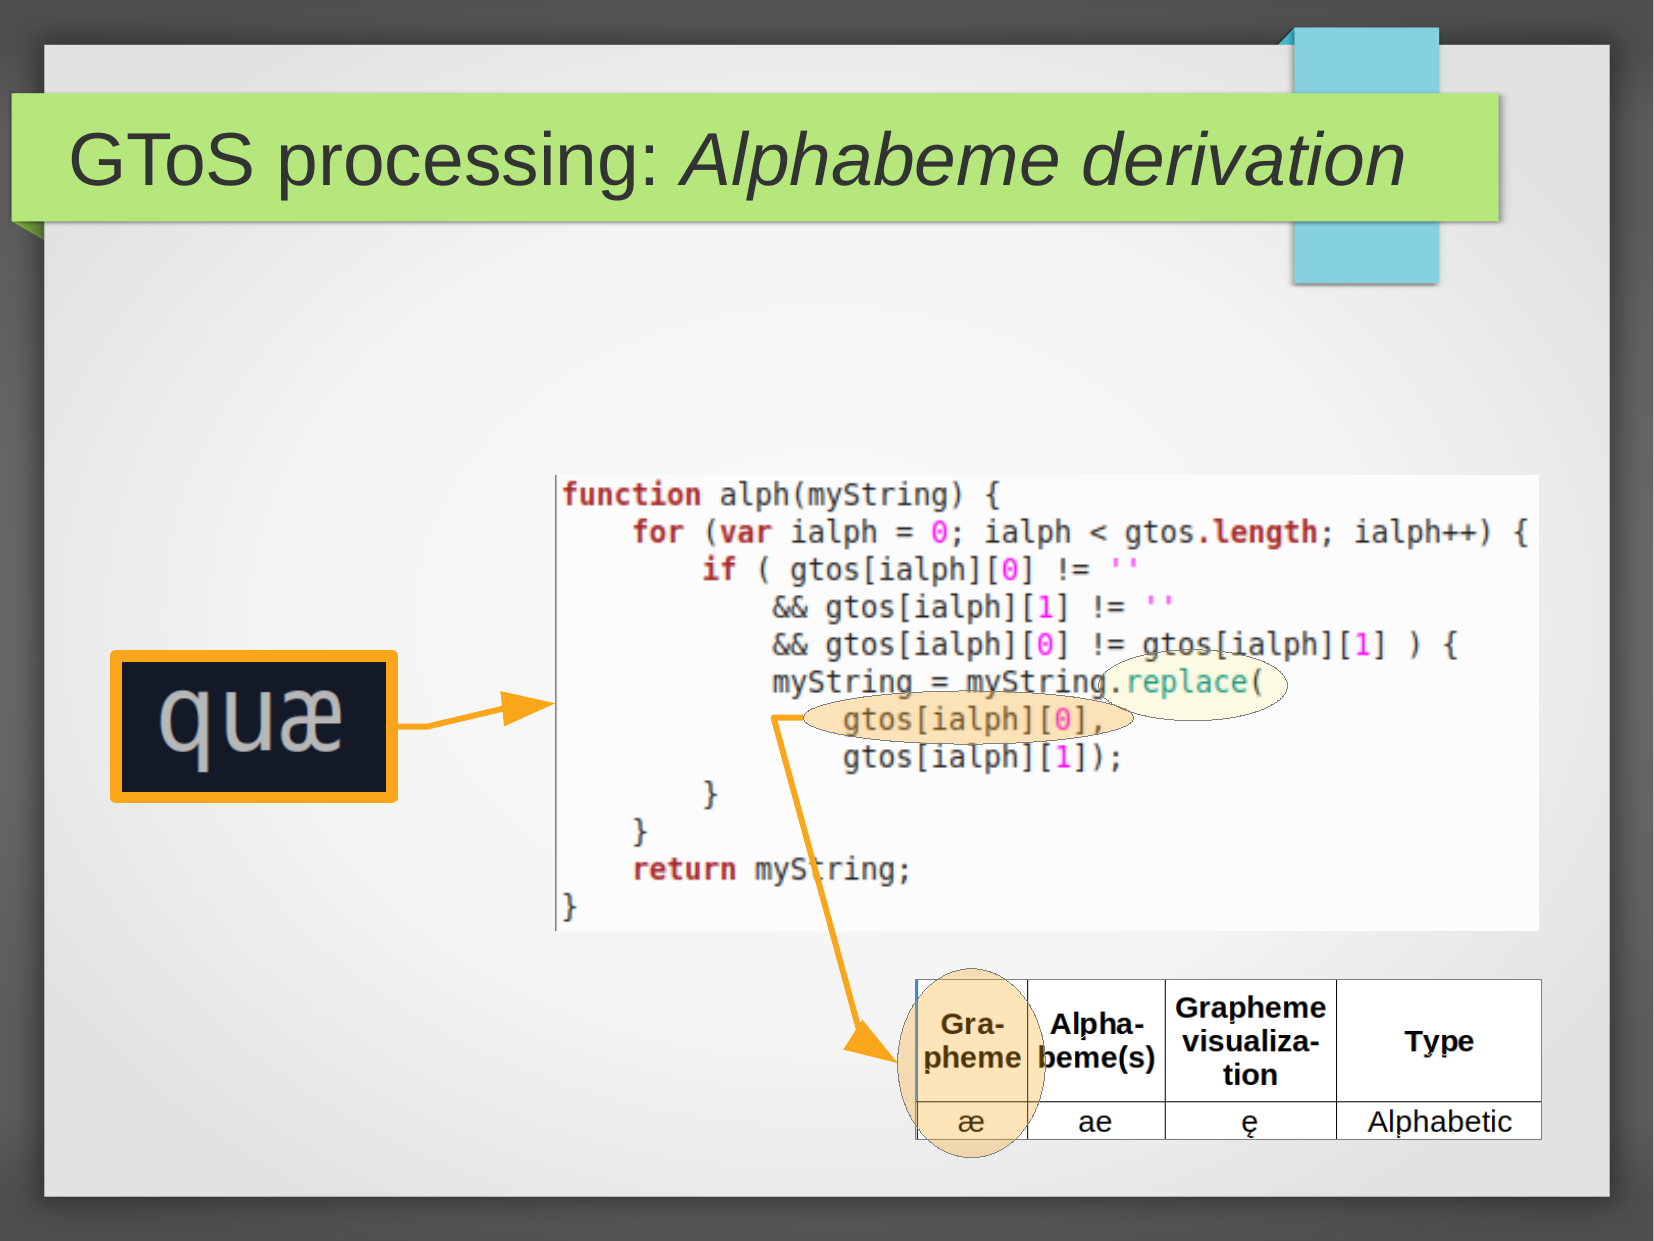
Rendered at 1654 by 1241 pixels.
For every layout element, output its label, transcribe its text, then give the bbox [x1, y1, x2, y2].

picture [0, 0, 1654, 1241]
text_box [804, 649, 1288, 745]
title GToS processing: Alphabeme derivation [68, 75, 1510, 244]
text_box [897, 968, 1046, 1158]
